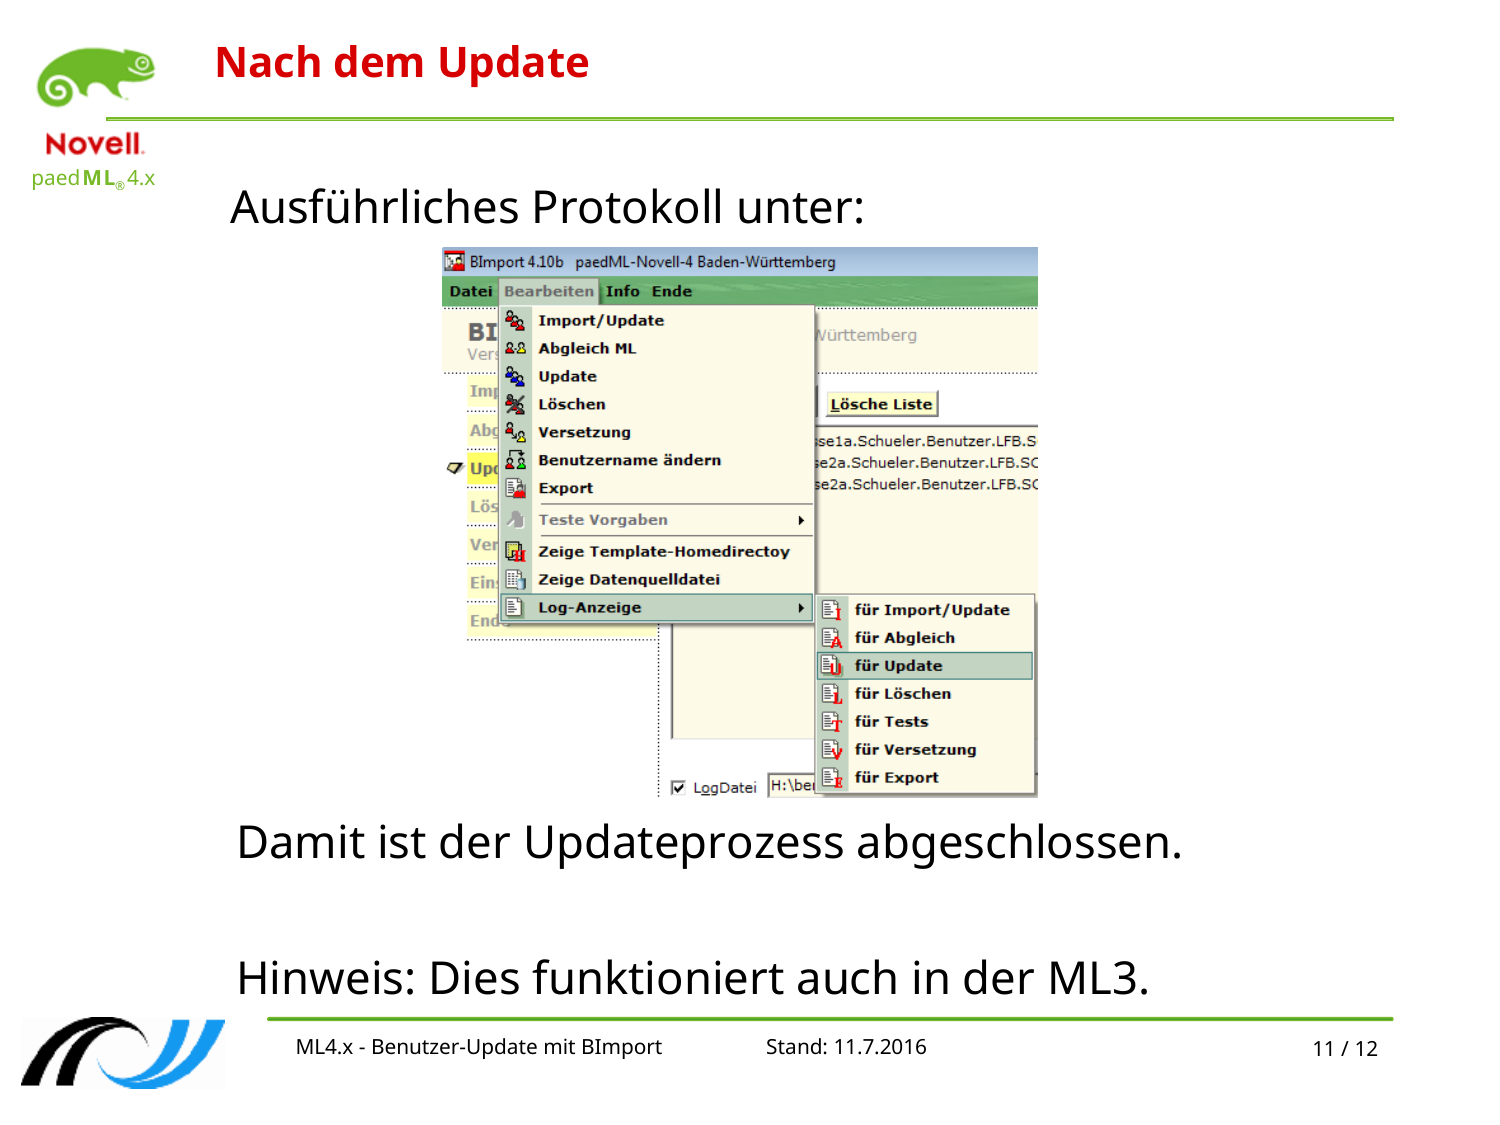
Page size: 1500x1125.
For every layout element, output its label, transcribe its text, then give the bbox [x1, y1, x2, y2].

picture [442, 247, 1038, 798]
picture [24, 32, 167, 175]
list Ausführliches Protokoll unter: [230, 174, 1388, 266]
title Nach dem Update [214, 16, 1393, 108]
list Damit ist der Updateprozess abgeschlossen. Hinweis: Dies funktioniert auch in der ML3. [236, 810, 1394, 1004]
picture [21, 1017, 225, 1089]
